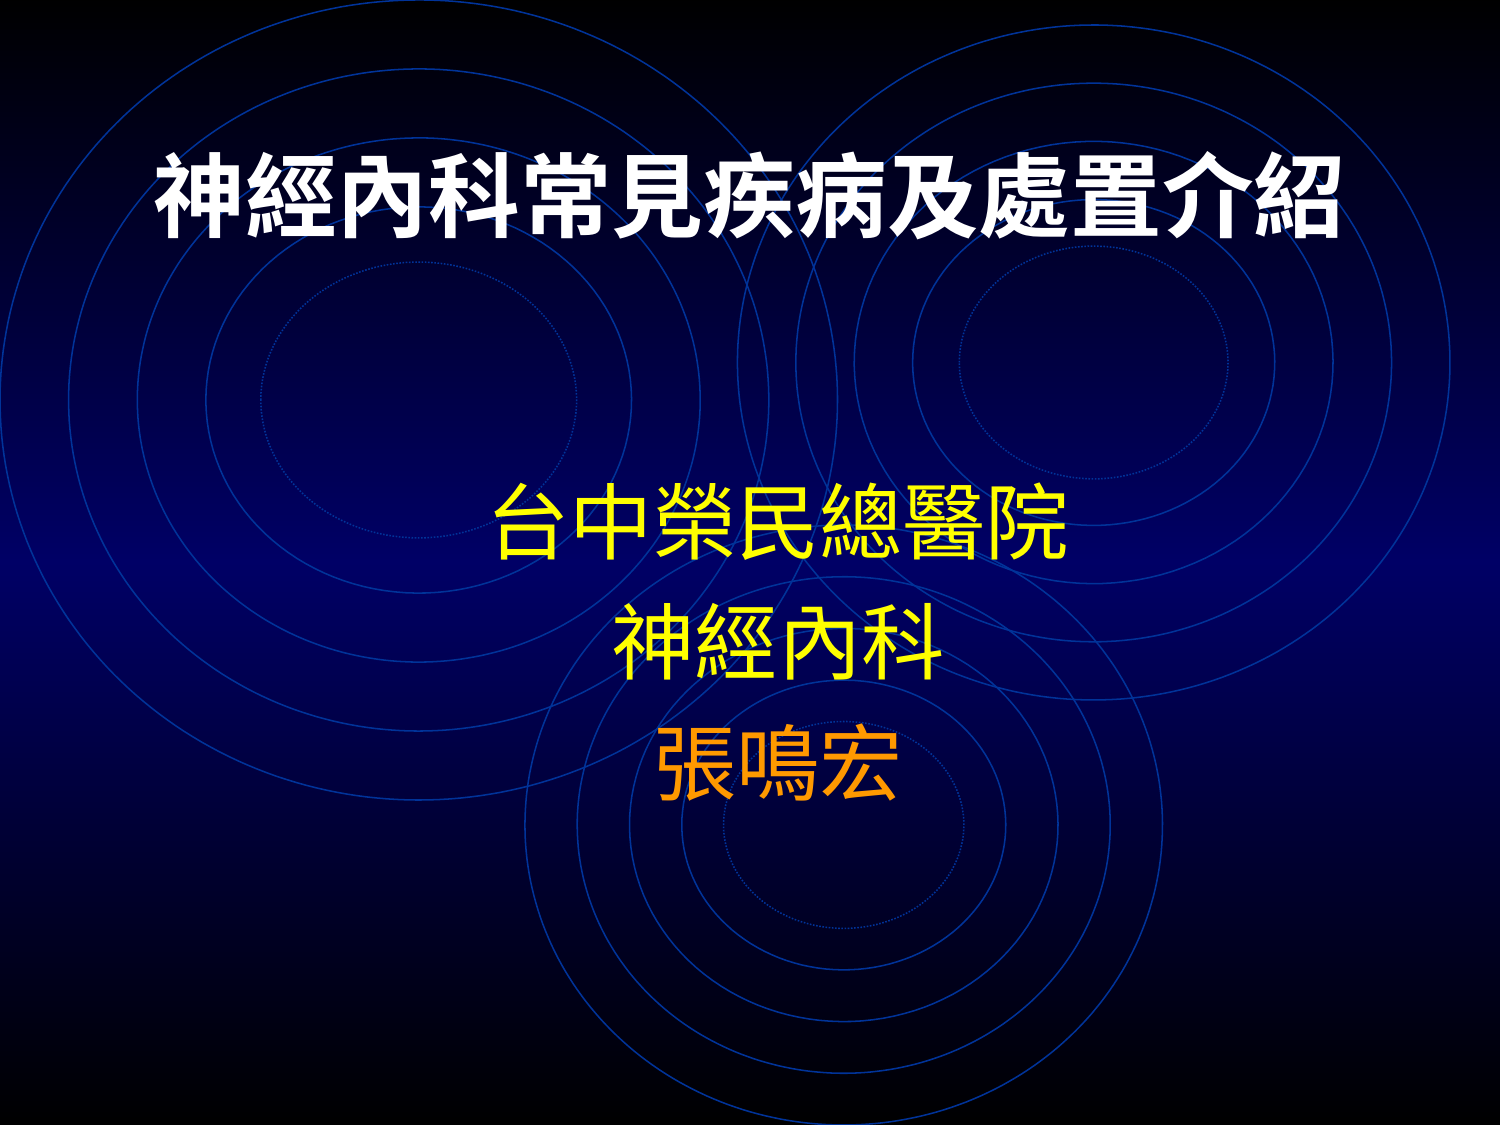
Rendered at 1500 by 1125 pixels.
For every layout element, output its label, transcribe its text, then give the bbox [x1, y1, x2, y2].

list 台中榮民總醫院 神經內科 張鳴宏 [112, 462, 1388, 1001]
title 神經內科常見疾病及處置介紹 [112, 99, 1388, 288]
